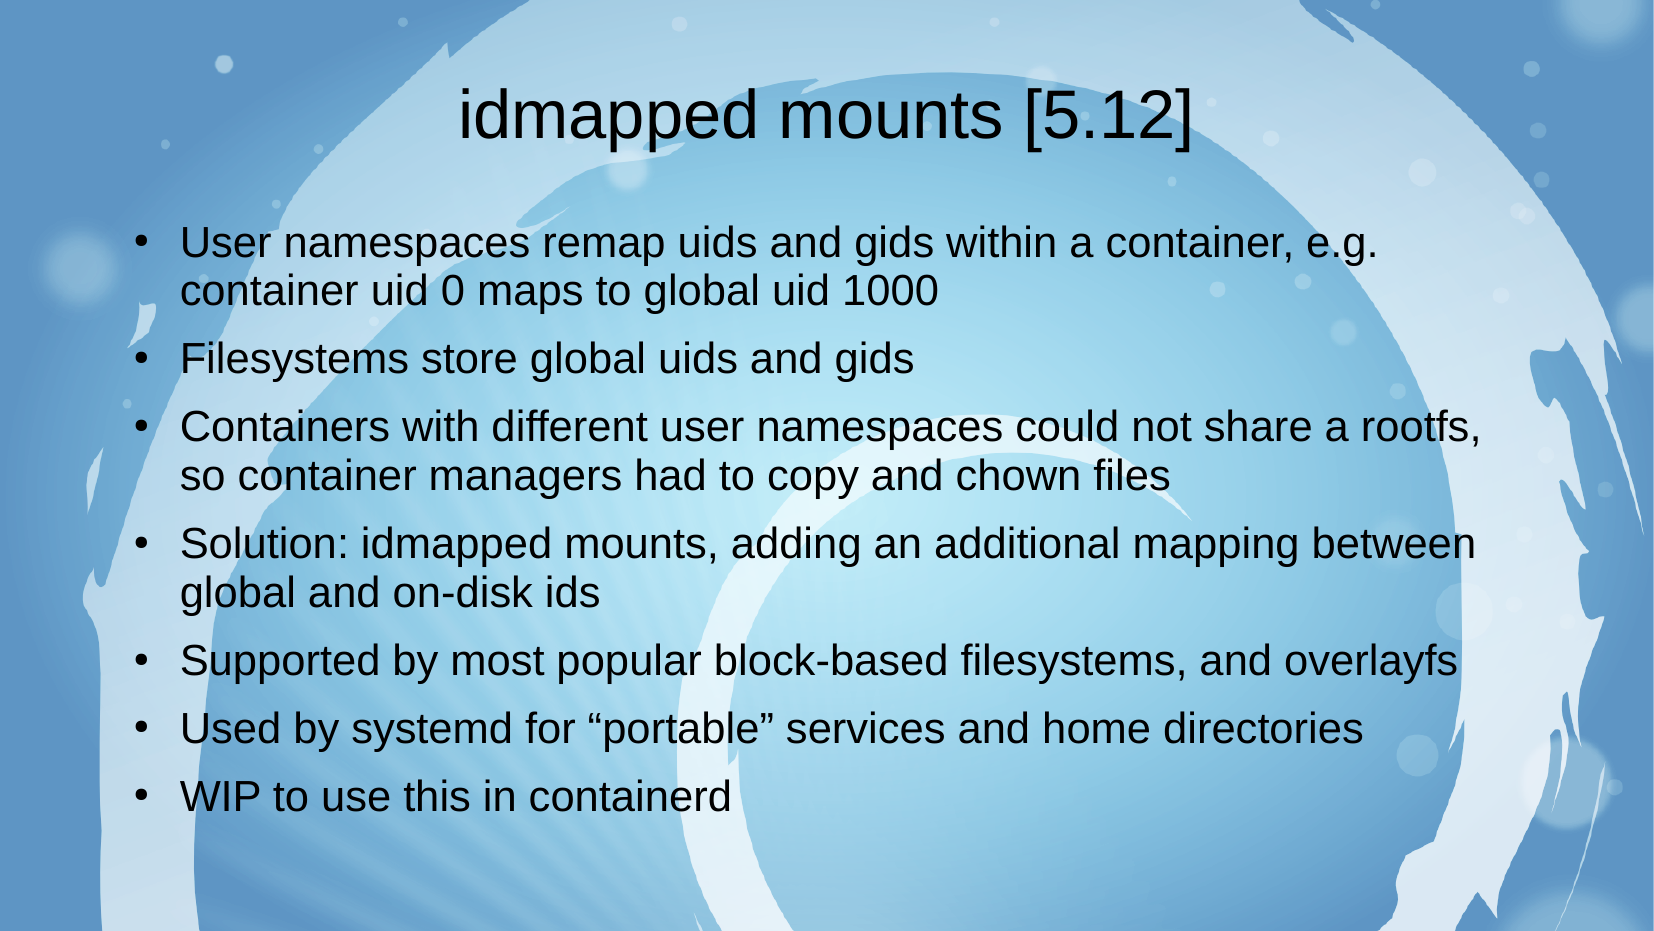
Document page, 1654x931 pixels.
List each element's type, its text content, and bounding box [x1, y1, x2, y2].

list User namespaces remap uids and gids within a container, e.g. container uid 0 maps to global uid 1000 Filesystems store global uids and gids Containers with different user namespaces could not share a rootfs, so container managers had to copy and chown files Solution: idmapped mounts, adding an additional mapping between global and on-disk ids Supported by most popular block-based filesystems, and overlayfs Used by systemd for “portable” services and home directories WIP to use this in containerd [118, 217, 1536, 832]
picture [0, 0, 1654, 931]
title idmapped mounts [5.12] [118, 37, 1536, 193]
